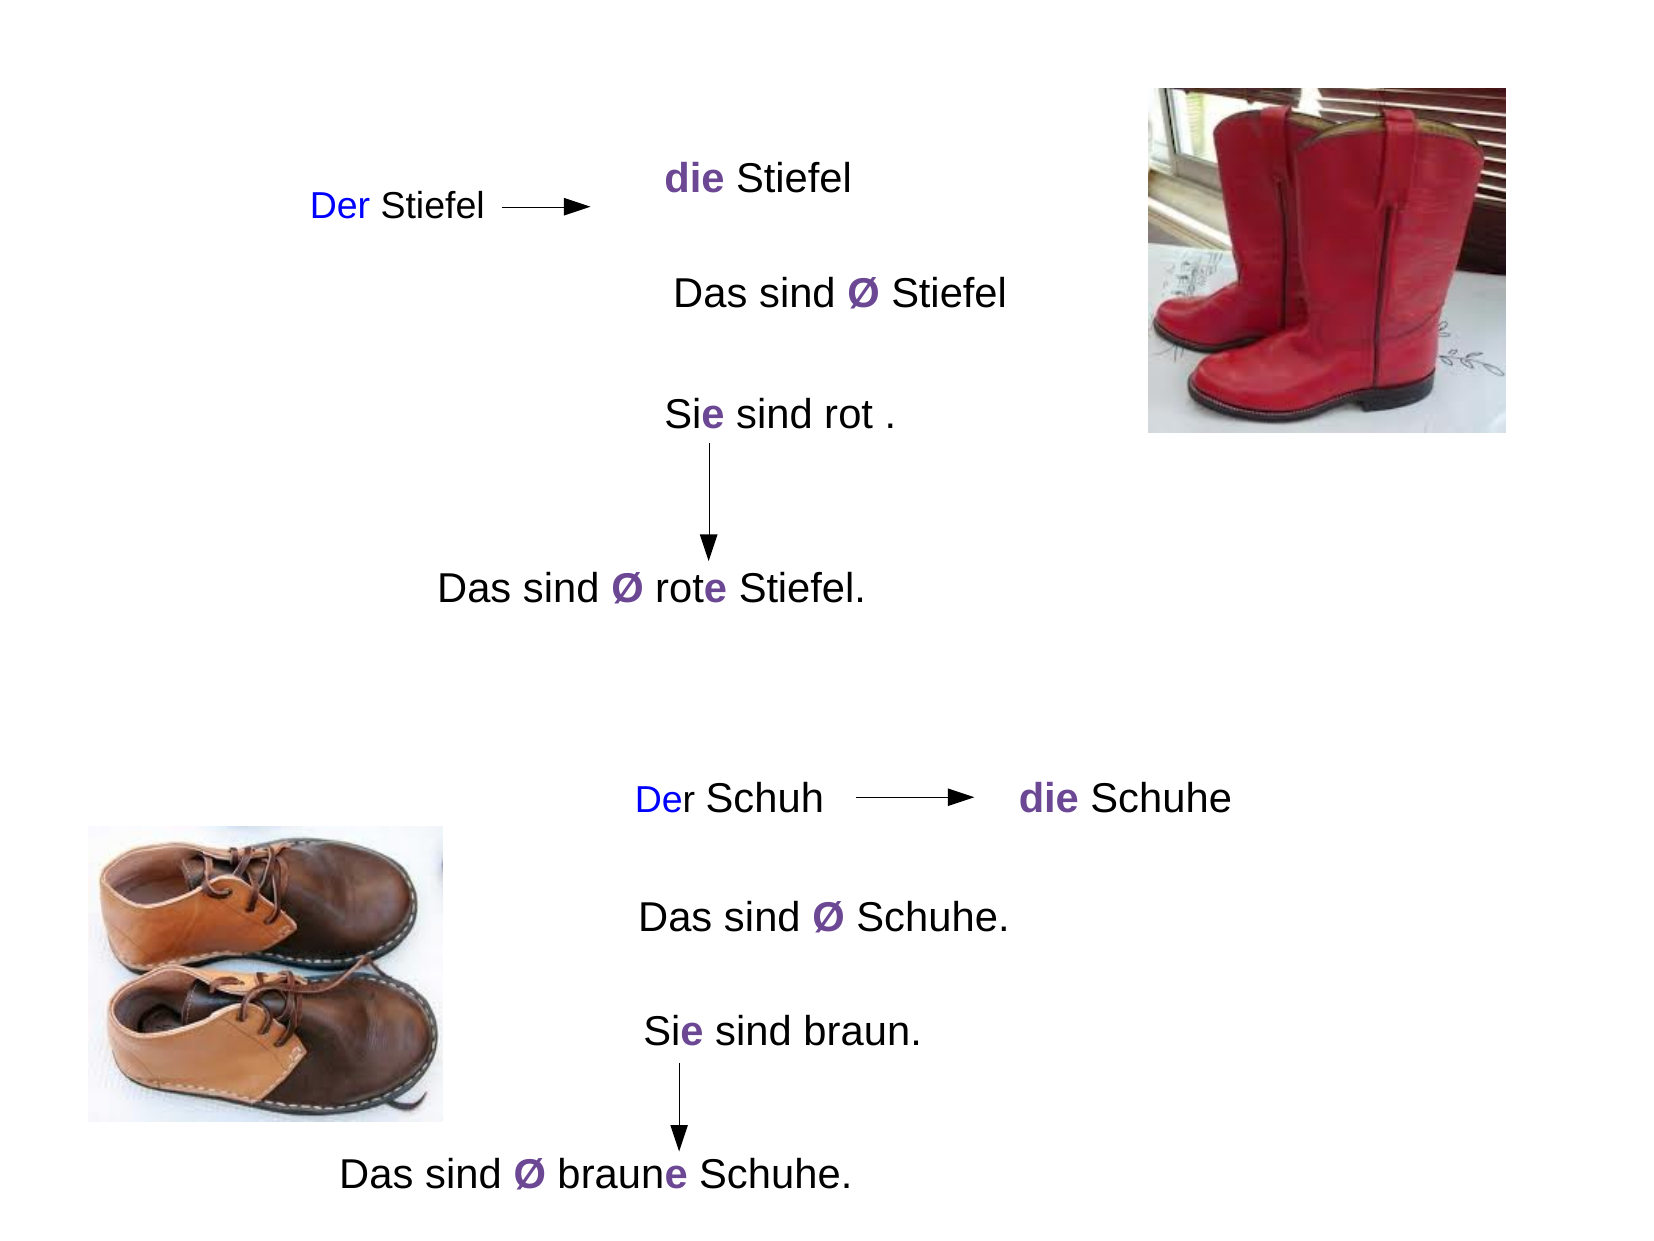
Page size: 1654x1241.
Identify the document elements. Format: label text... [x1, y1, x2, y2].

picture [1148, 88, 1506, 433]
text_box Das sind Ø braune Schuhe. [324, 1143, 868, 1207]
text_box Sie sind rot . [649, 383, 912, 447]
text_box Der Schuh [620, 767, 839, 830]
picture [88, 826, 443, 1123]
text_box Das sind Ø Schuhe. [623, 885, 1025, 949]
text_box Sie sind braun. [628, 1000, 937, 1063]
text_box die Schuhe [1003, 767, 1248, 831]
text_box Das sind Ø Stiefel [658, 262, 1034, 325]
text_box die Stiefel [649, 147, 879, 211]
text_box Das sind Ø rote Stiefel. [422, 557, 881, 621]
text_box Der Stiefel [295, 177, 511, 235]
